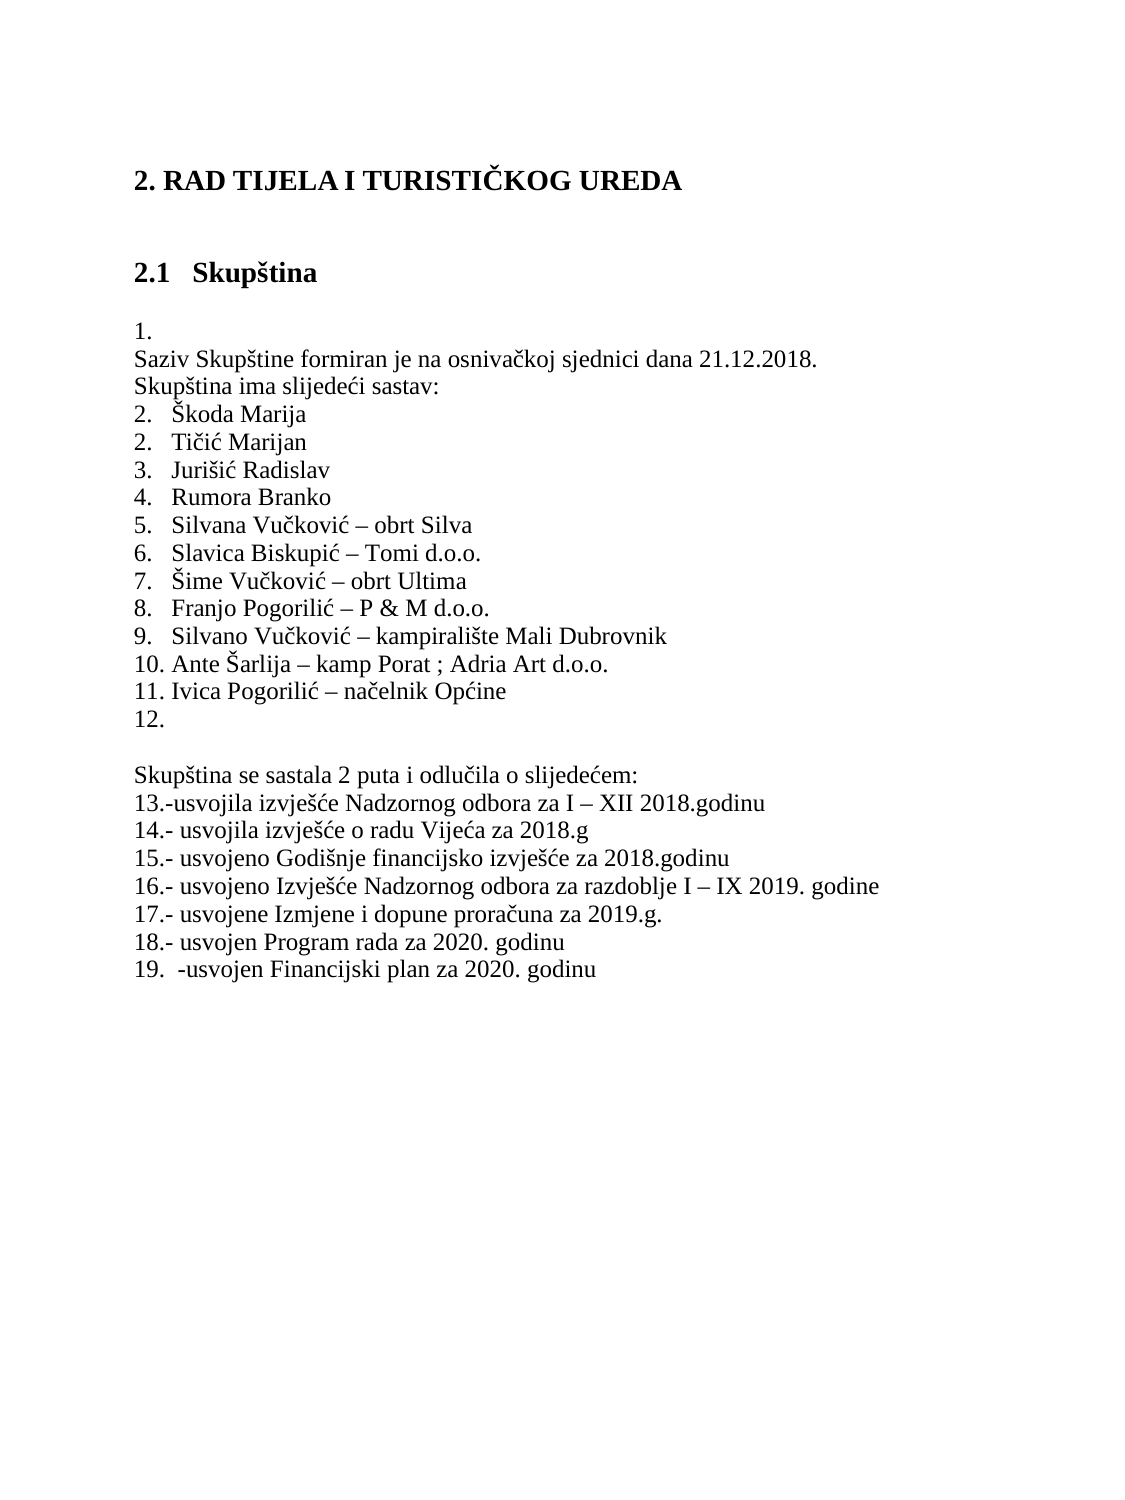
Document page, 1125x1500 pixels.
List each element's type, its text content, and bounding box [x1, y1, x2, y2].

text_box 2. RAD TIJELA I TURISTIČKOG UREDA 2.1 Skupština Saziv Skupštine formiran je na osnivačkoj sjednici dana 21.12.2018. Skupština ima slijedeći sastav: Škoda Marija Tičić Marijan Jurišić Radislav Rumora Branko Silvana Vučković – obrt Silva Slavica Biskupić – Tomi d.o.o. Šime Vučković – obrt Ultima Franjo Pogorilić – P & M d.o.o. Silvano Vučković – kampiralište Mali Dubrovnik Ante Šarlija – kamp Porat ; Adria Art d.o.o. Ivica Pogorilić – načelnik Općine Skupština se sastala 2 puta i odlučila o slijedećem: -usvojila izvješće Nadzornog odbora za I – XII 2018.godinu - usvojila izvješće o radu Vijeća za 2018.g - usvojeno Godišnje financijsko izvješće za 2018.godinu - usvojeno Izvješće Nadzornog odbora za razdoblje I – IX 2019. godine - usvojene Izmjene i dopune proračuna za 2019.g. - usvojen Program rada za 2020. godinu -usvojen Financijski plan za 2020. godinu [119, 157, 977, 1056]
